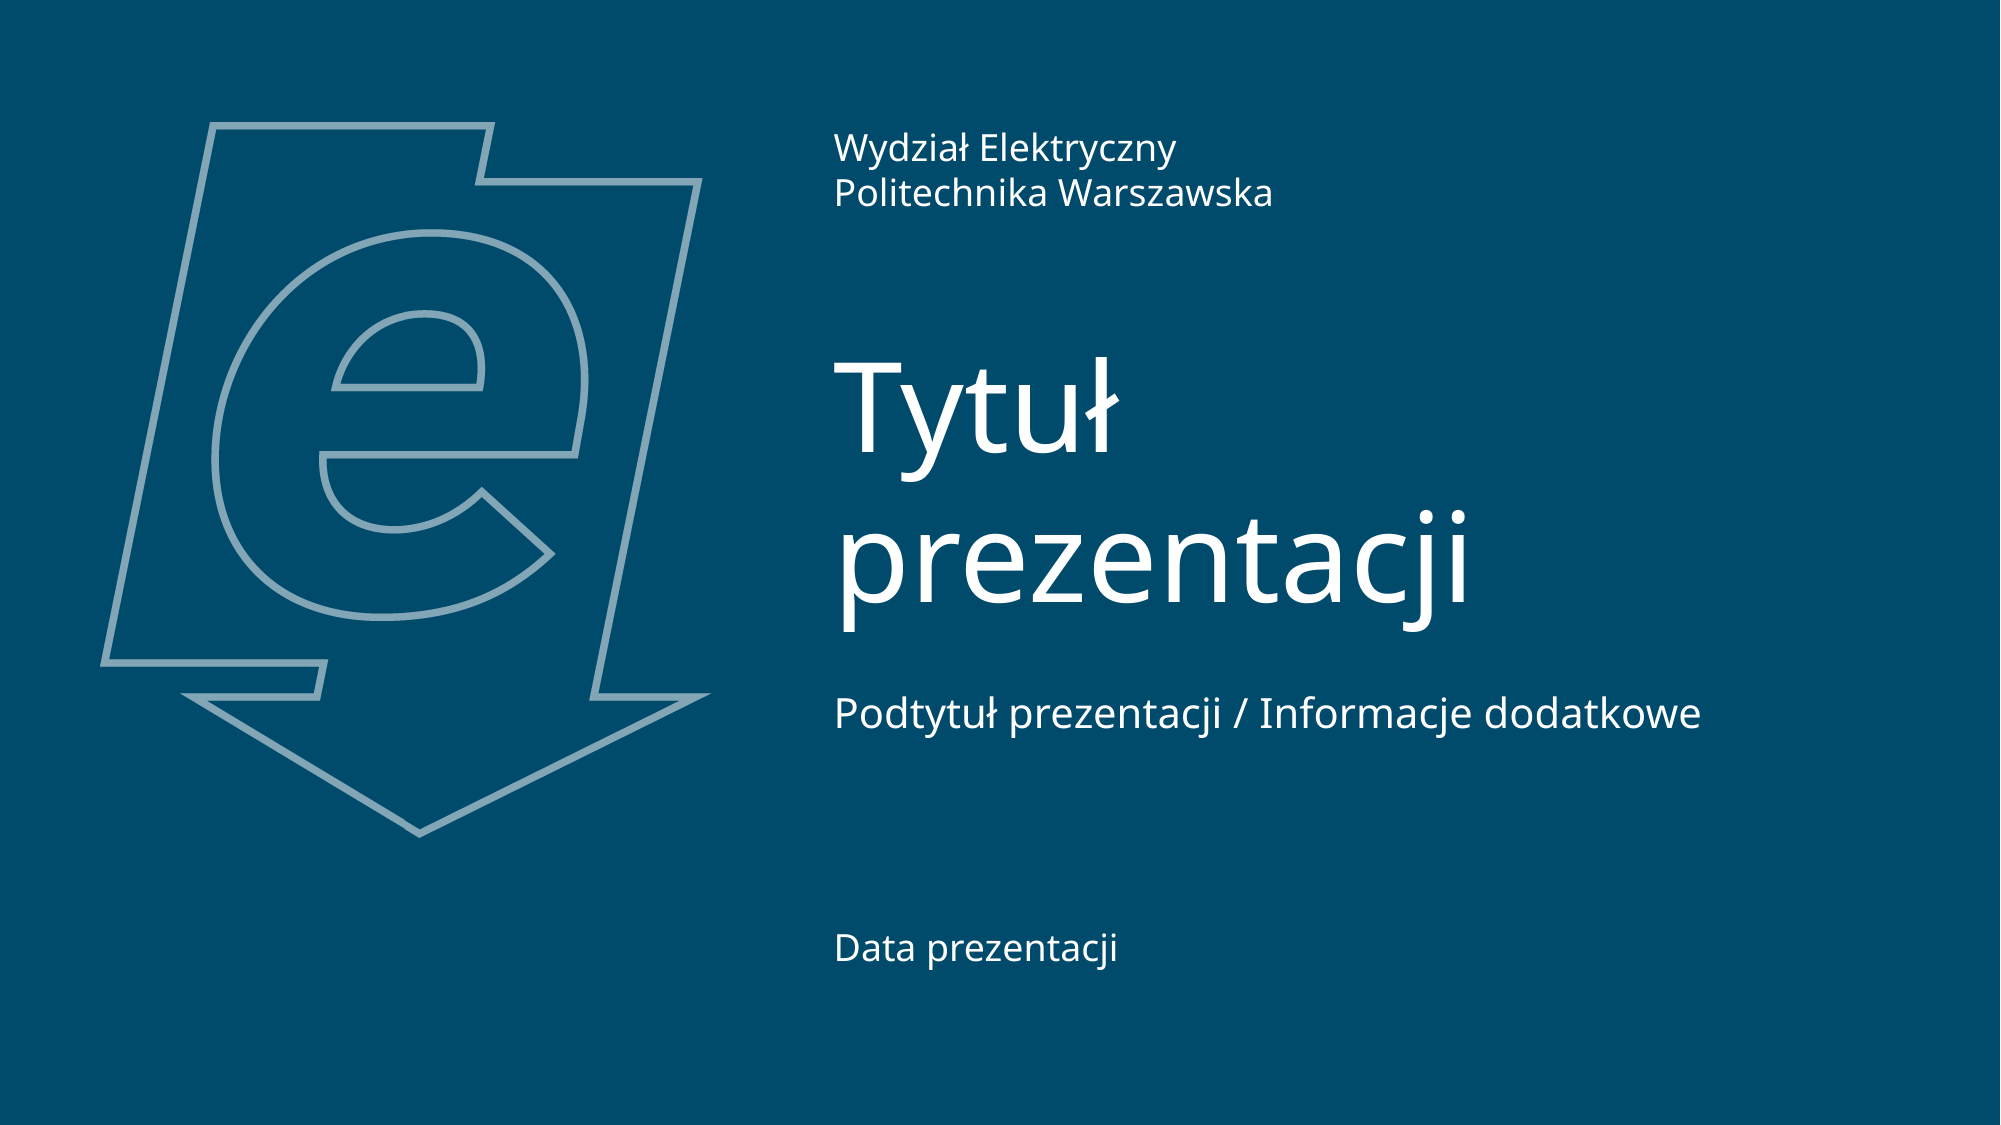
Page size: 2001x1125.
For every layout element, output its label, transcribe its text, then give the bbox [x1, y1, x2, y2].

text_box Wydział Elektryczny Politechnika Warszawska [818, 116, 1754, 222]
picture [101, 123, 707, 837]
text_box Podtytuł prezentacji / Informacje dodatkowe [818, 679, 1754, 744]
text_box Data prezentacji [818, 917, 1205, 977]
text_box Tytuł prezentacji [818, 319, 1754, 635]
